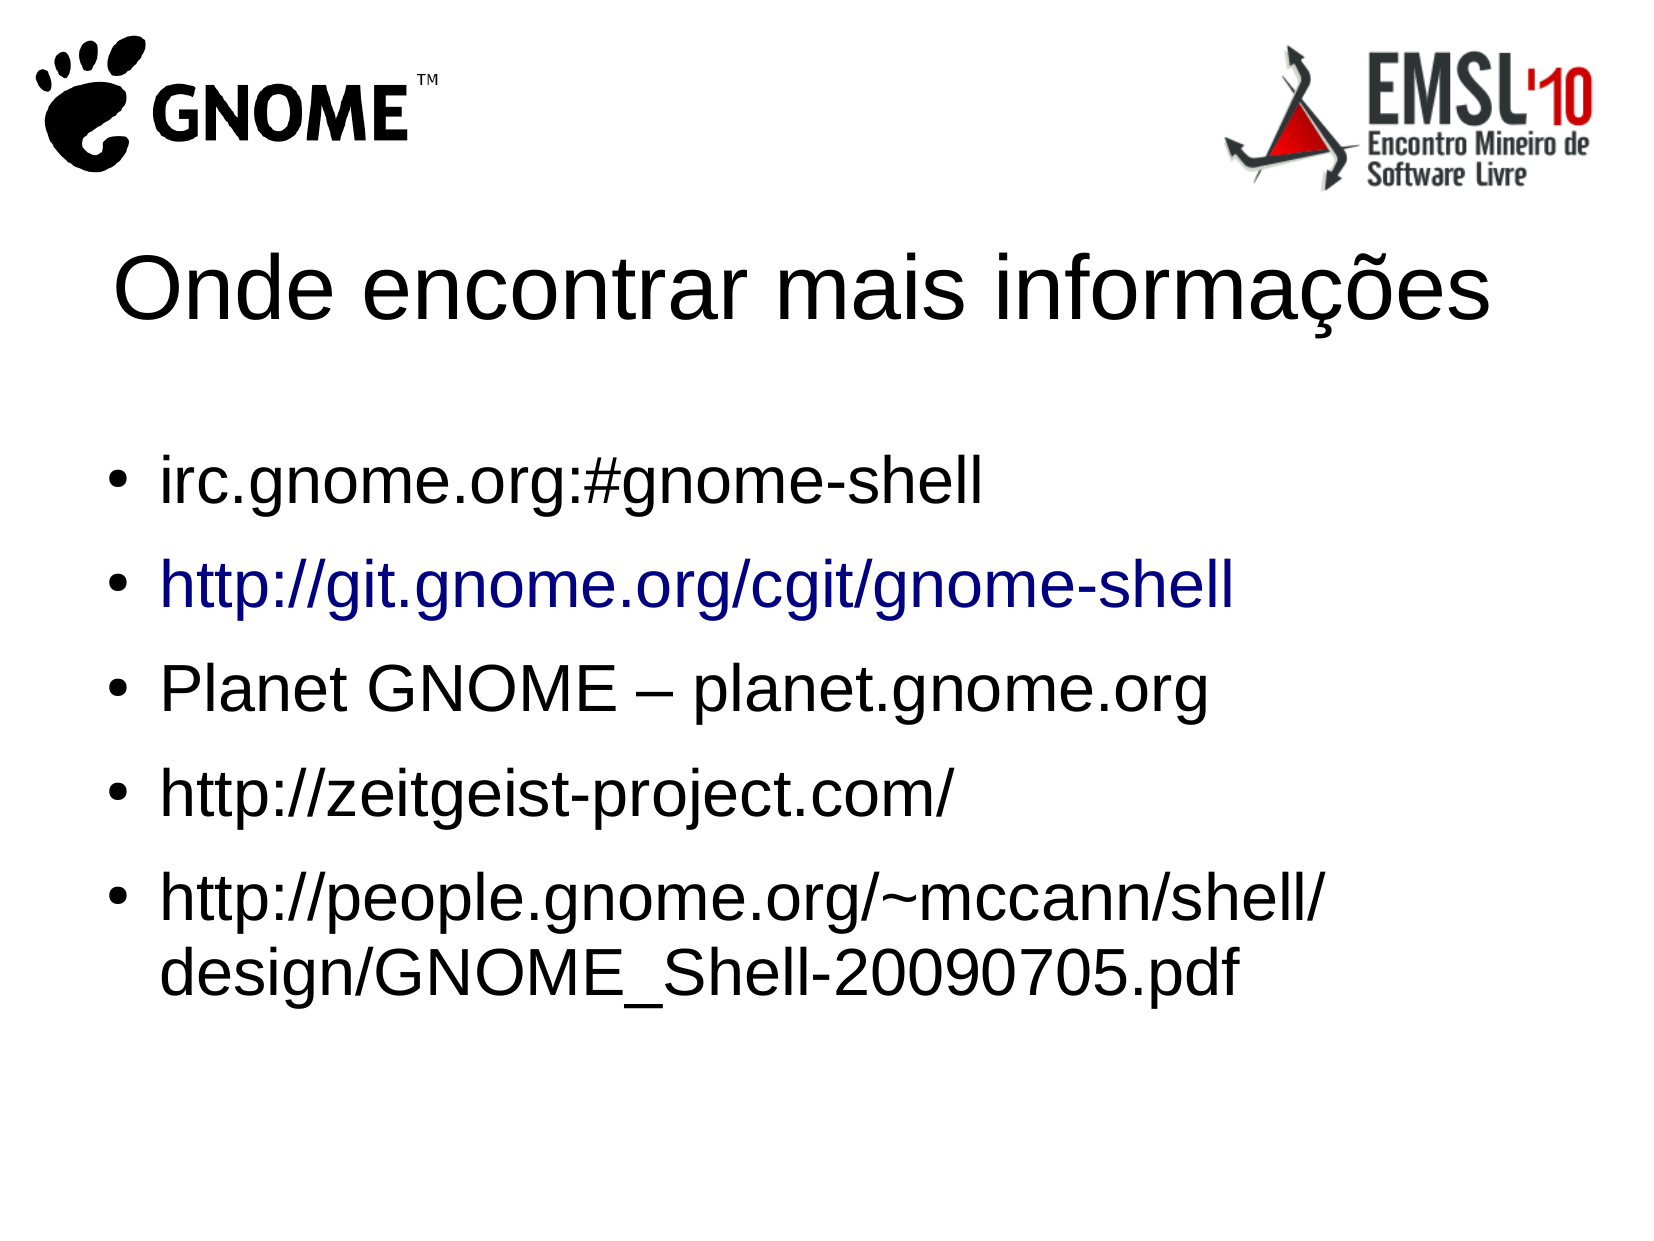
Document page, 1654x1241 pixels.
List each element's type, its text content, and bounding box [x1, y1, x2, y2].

picture [1210, 29, 1637, 207]
list irc.gnome.org:#gnome-shell http://git.gnome.org/cgit/gnome-shell Planet GNOME – planet.gnome.org http://zeitgeist-project.com/ http://people.gnome.org/~mccann/shell/design/GNOME_Shell-20090705.pdf [88, 442, 1577, 1241]
title Onde encontrar mais informações [59, 191, 1548, 384]
picture [29, 29, 443, 178]
